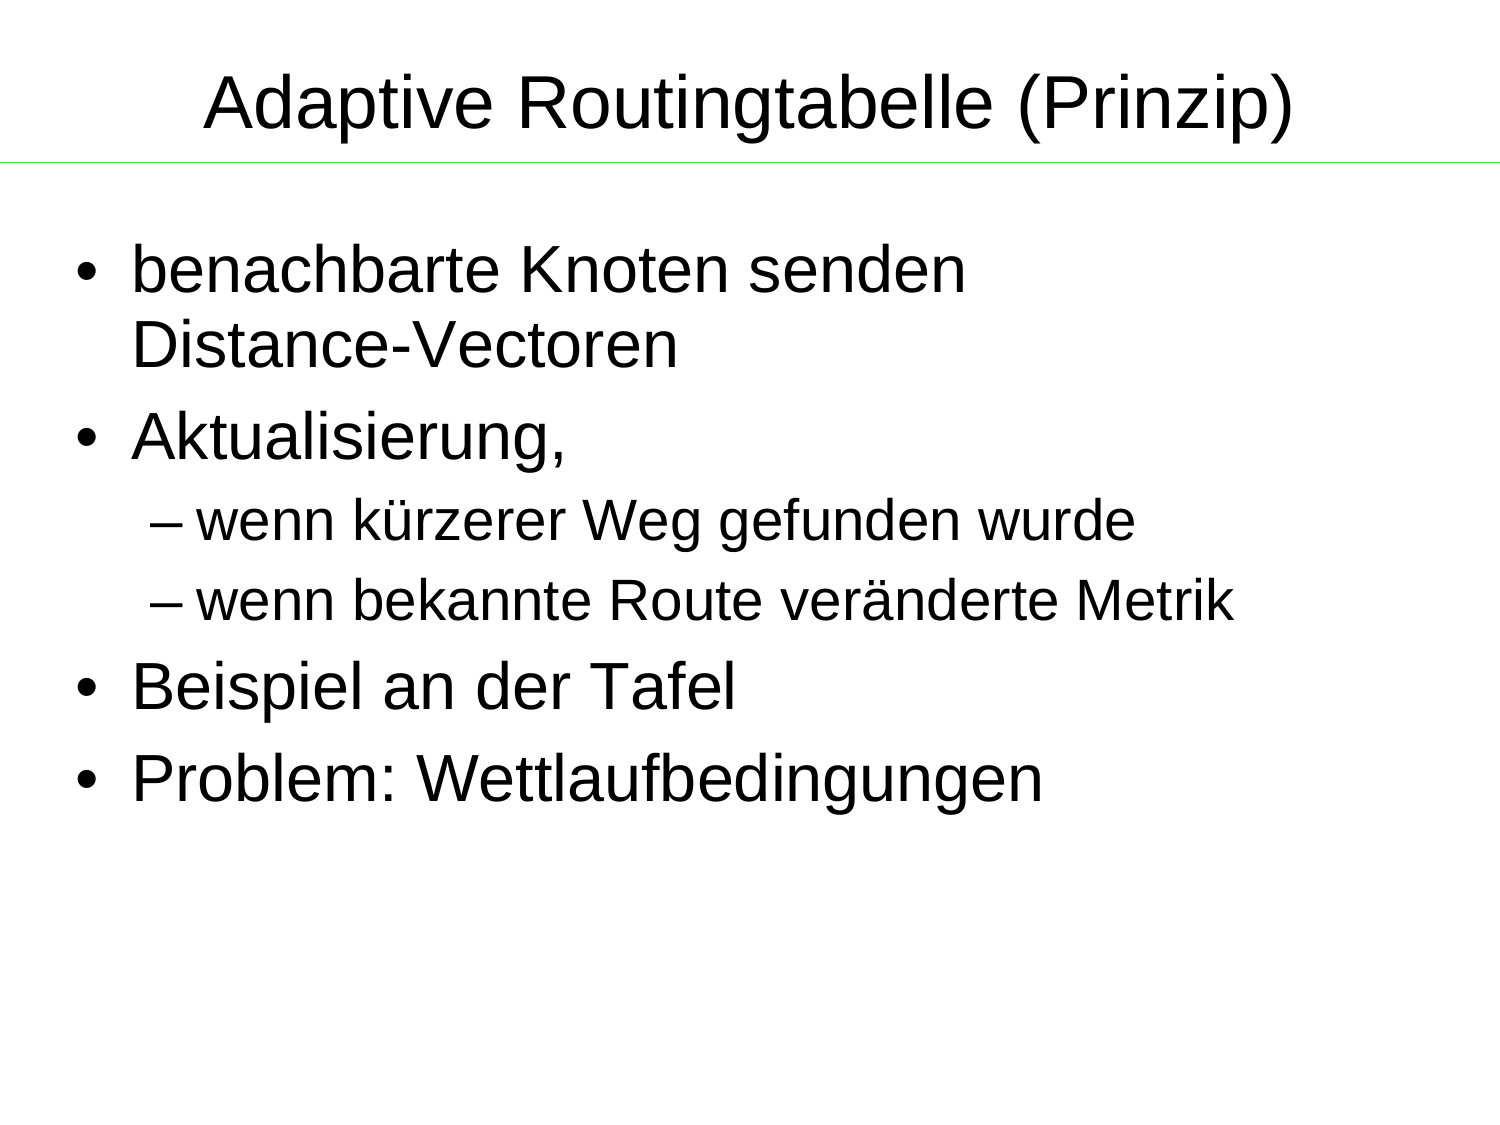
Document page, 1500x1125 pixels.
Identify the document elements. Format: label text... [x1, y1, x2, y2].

title Adaptive Routingtabelle (Prinzip) [75, 49, 1426, 156]
list benachbarte Knoten senden Distance-Vectoren Aktualisierung, wenn kürzerer Weg gefunden wurde wenn bekannte Route veränderte Metrik Beispiel an der Tafel Problem: Wettlaufbedingungen [75, 232, 1426, 986]
